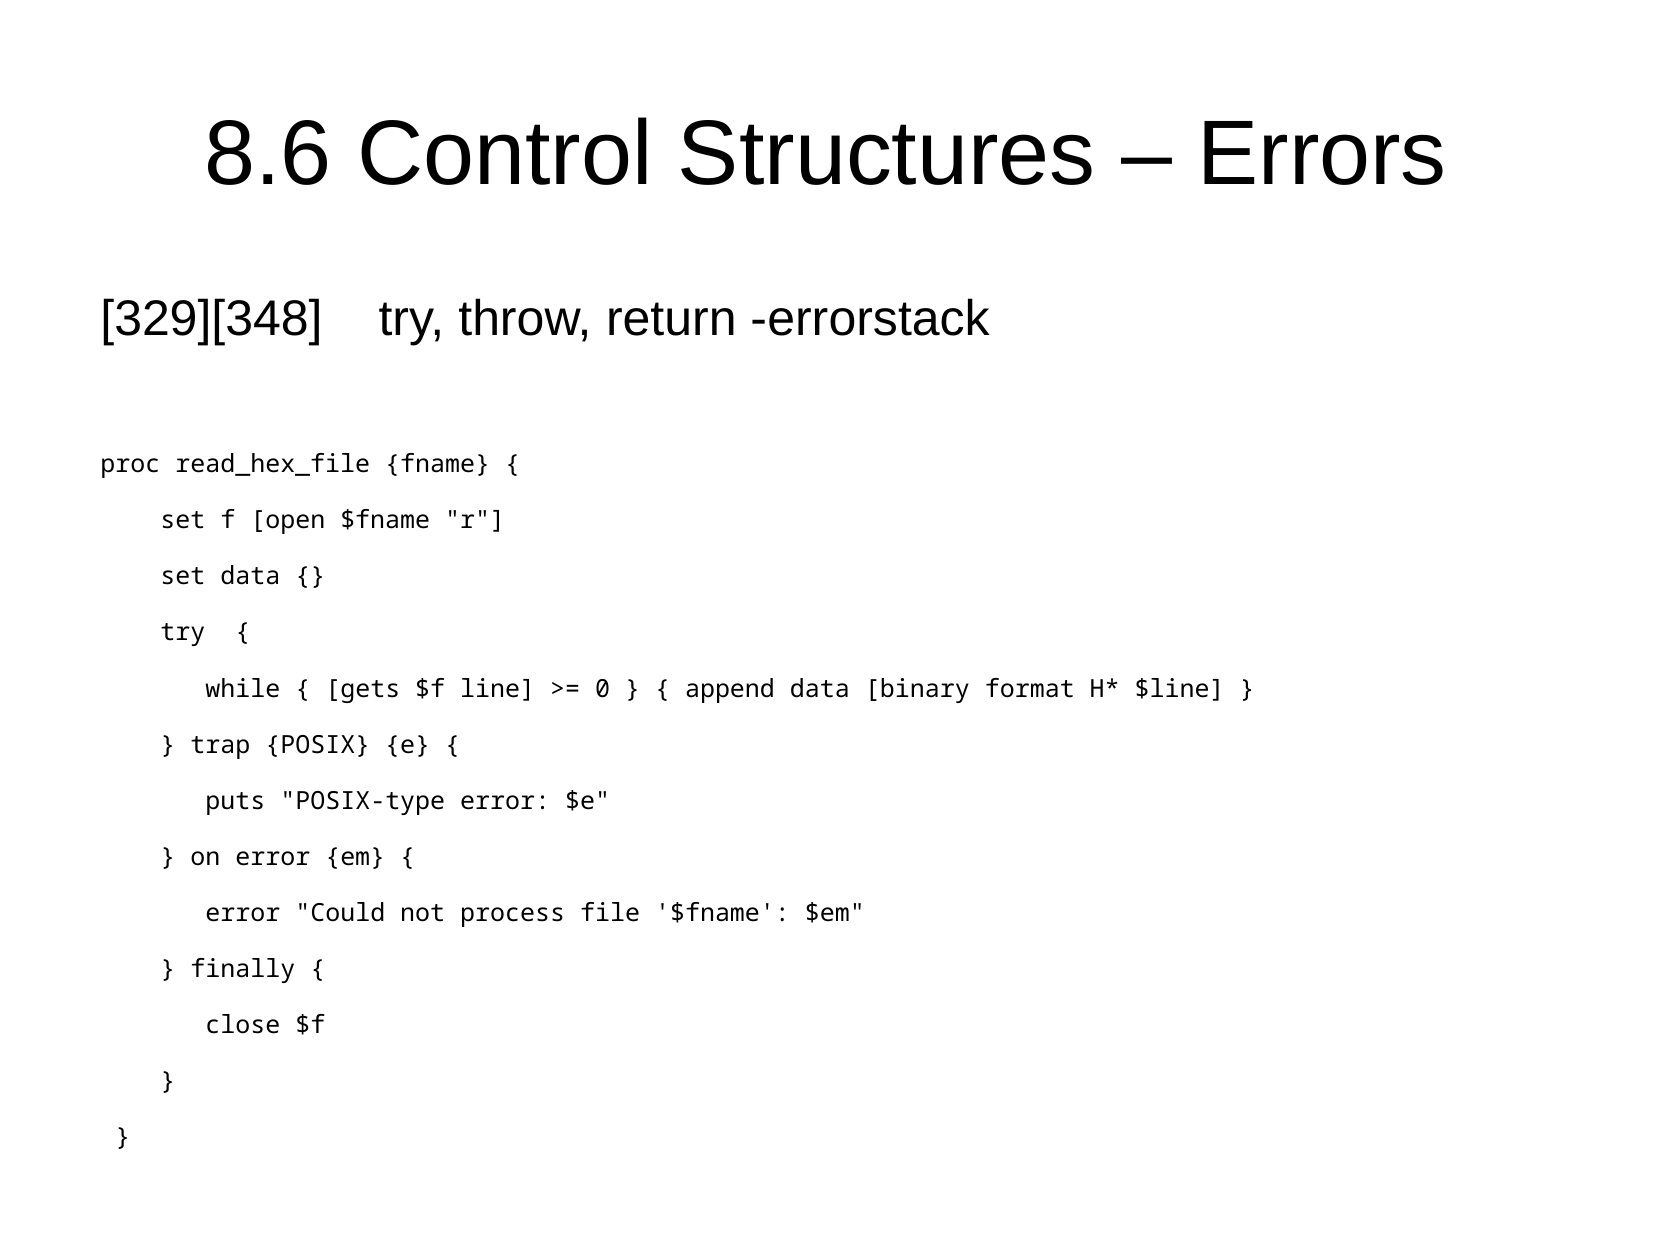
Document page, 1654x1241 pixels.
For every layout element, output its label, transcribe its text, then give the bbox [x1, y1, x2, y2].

title 8.6 Control Structures – Errors [82, 56, 1571, 250]
list [329][348] try, throw, return -errorstack proc read_hex_file {fname} { set f [open $fname "r"] set data {} try { while { [gets $f line] >= 0 } { append data [binary format H* $line] } } trap {POSIX} {e} { puts "POSIX-type error: $e" } on error {em} { error "Could not process file '$fname': $em" } finally { close $f } } [82, 290, 1571, 1201]
